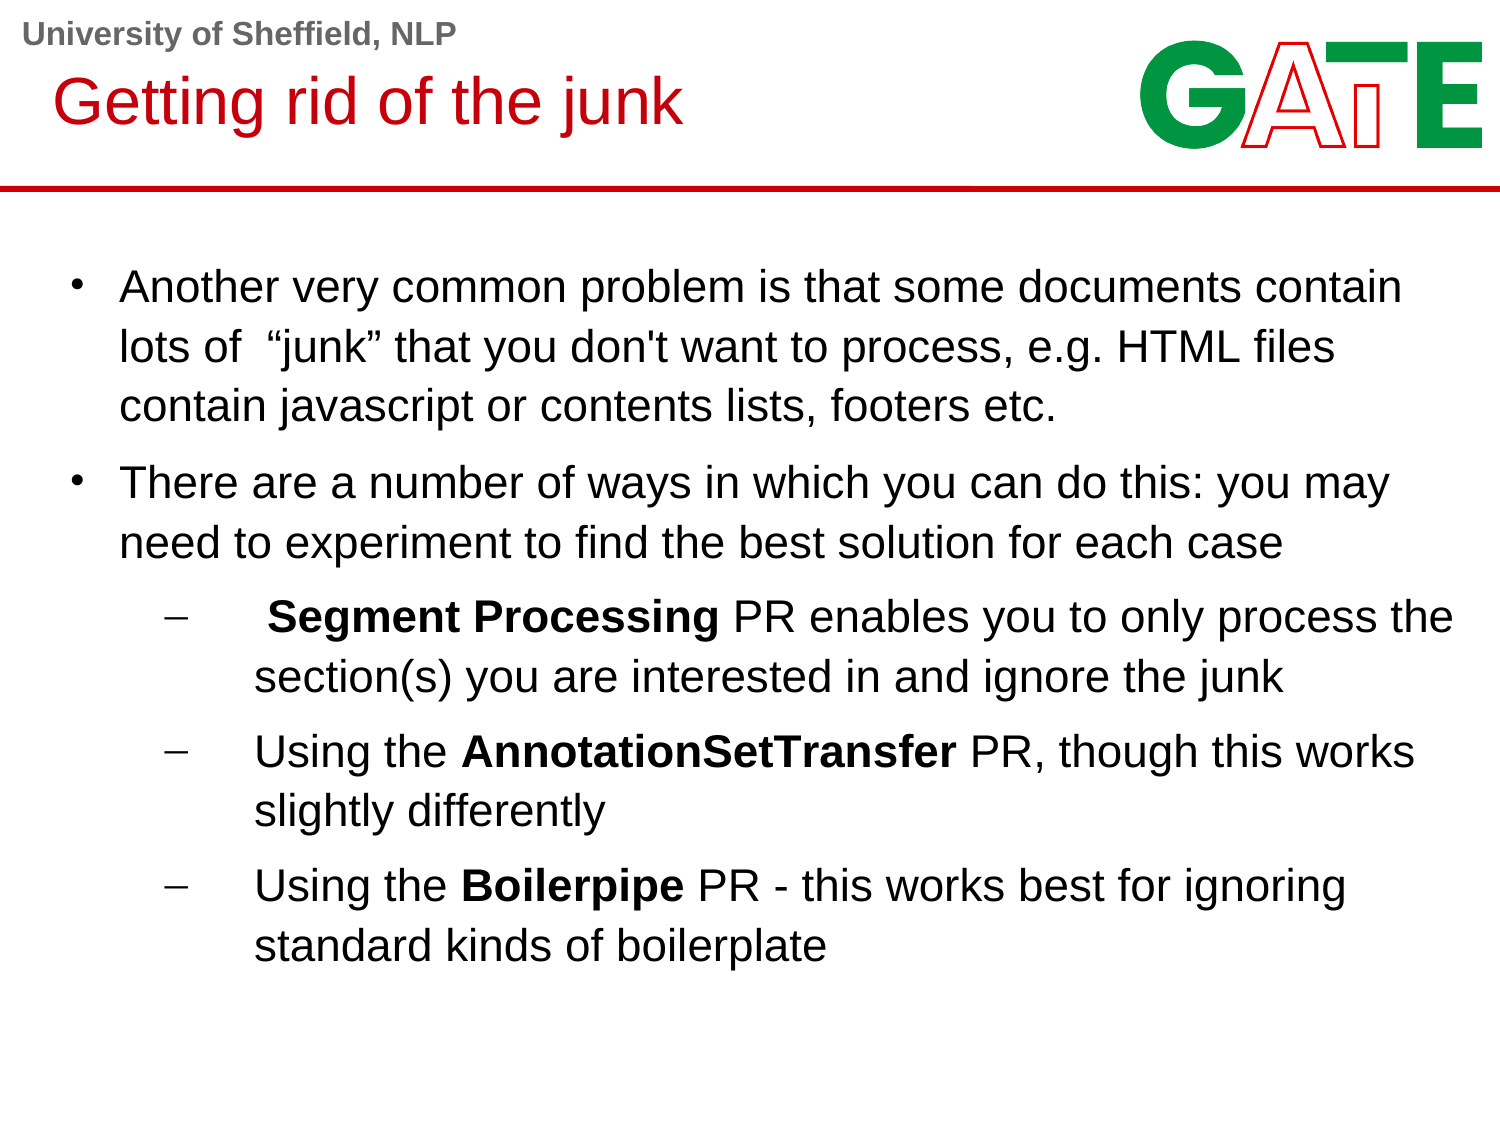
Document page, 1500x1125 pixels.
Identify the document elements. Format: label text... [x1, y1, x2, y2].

title Getting rid of the junk [37, 0, 1380, 197]
list Another very common problem is that some documents contain lots of “junk” that you don't want to process, e.g. HTML files contain javascript or contents lists, footers etc. There are a number of ways in which you can do this: you may need to experiment to find the best solution for each case Segment Processing PR enables you to only process the section(s) you are interested in and ignore the junk Using the AnnotationSetTransfer PR, though this works slightly differently Using the Boilerpipe PR - this works best for ignoring standard kinds of boilerplate [0, 243, 1477, 1093]
picture [1380, 23, 1489, 166]
